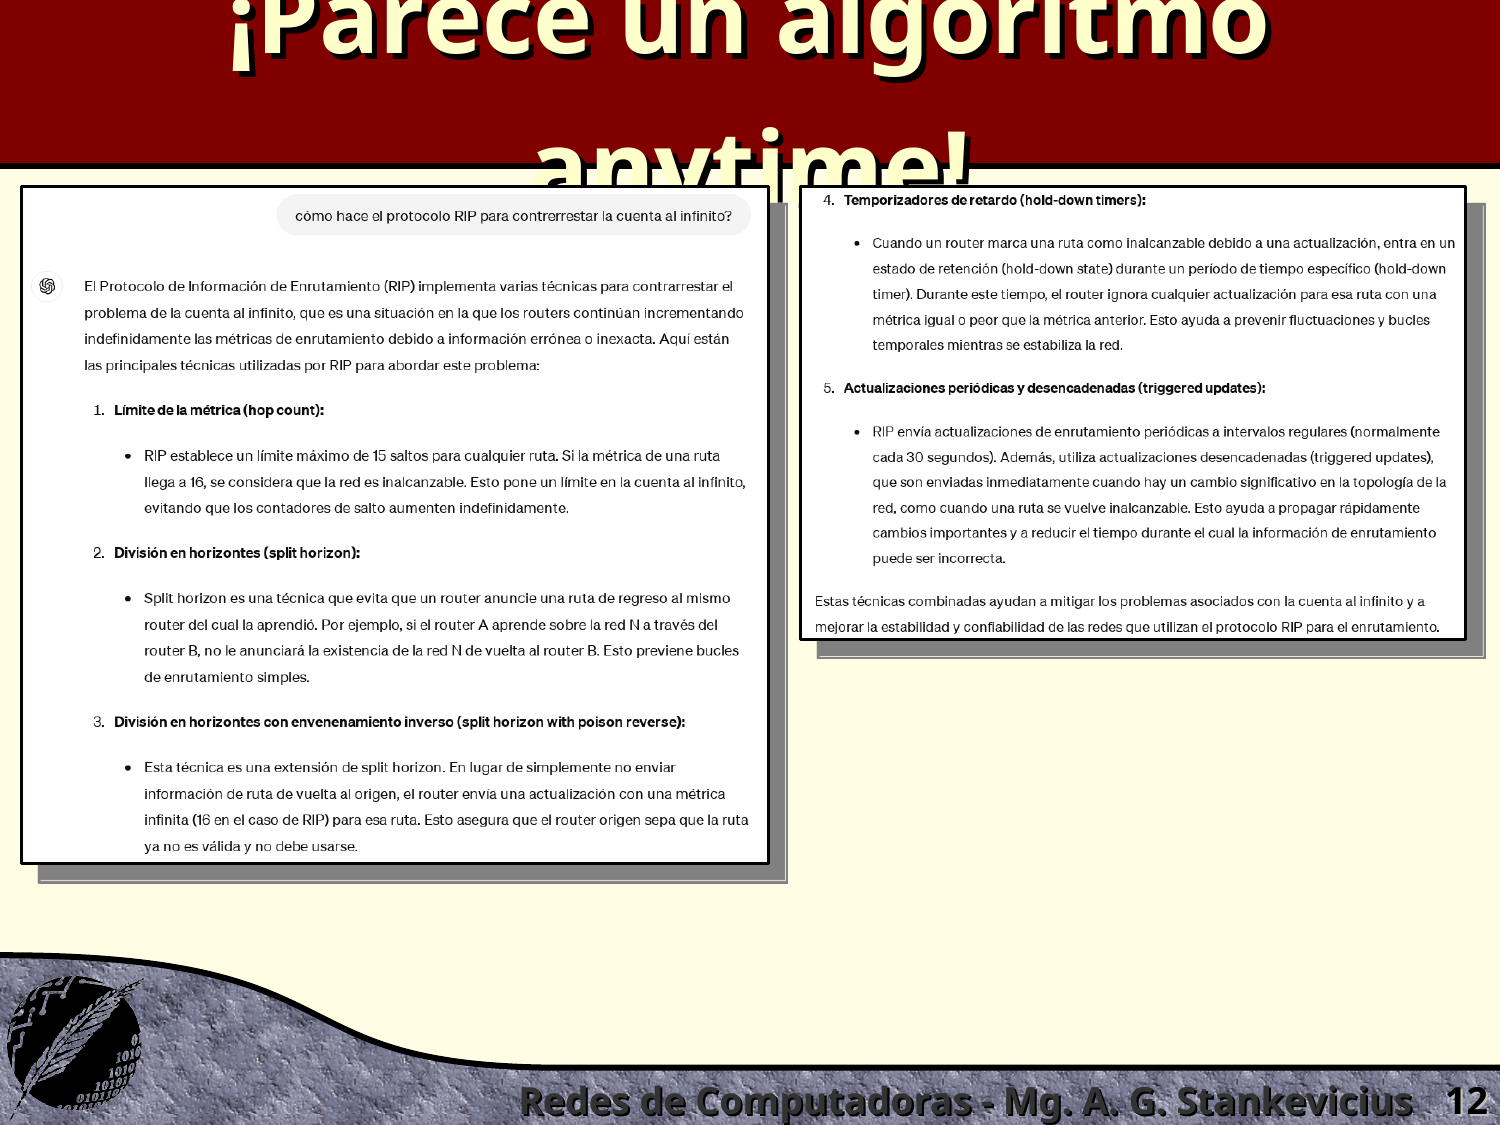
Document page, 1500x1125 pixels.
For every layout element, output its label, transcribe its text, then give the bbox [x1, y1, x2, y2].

picture [802, 187, 1465, 638]
picture [790, 1100, 795, 1110]
title ¡Parece un algoritmo anytime! [15, 5, 1485, 160]
picture [22, 187, 767, 863]
picture [0, 959, 1500, 1125]
picture [1047, 1100, 1054, 1110]
